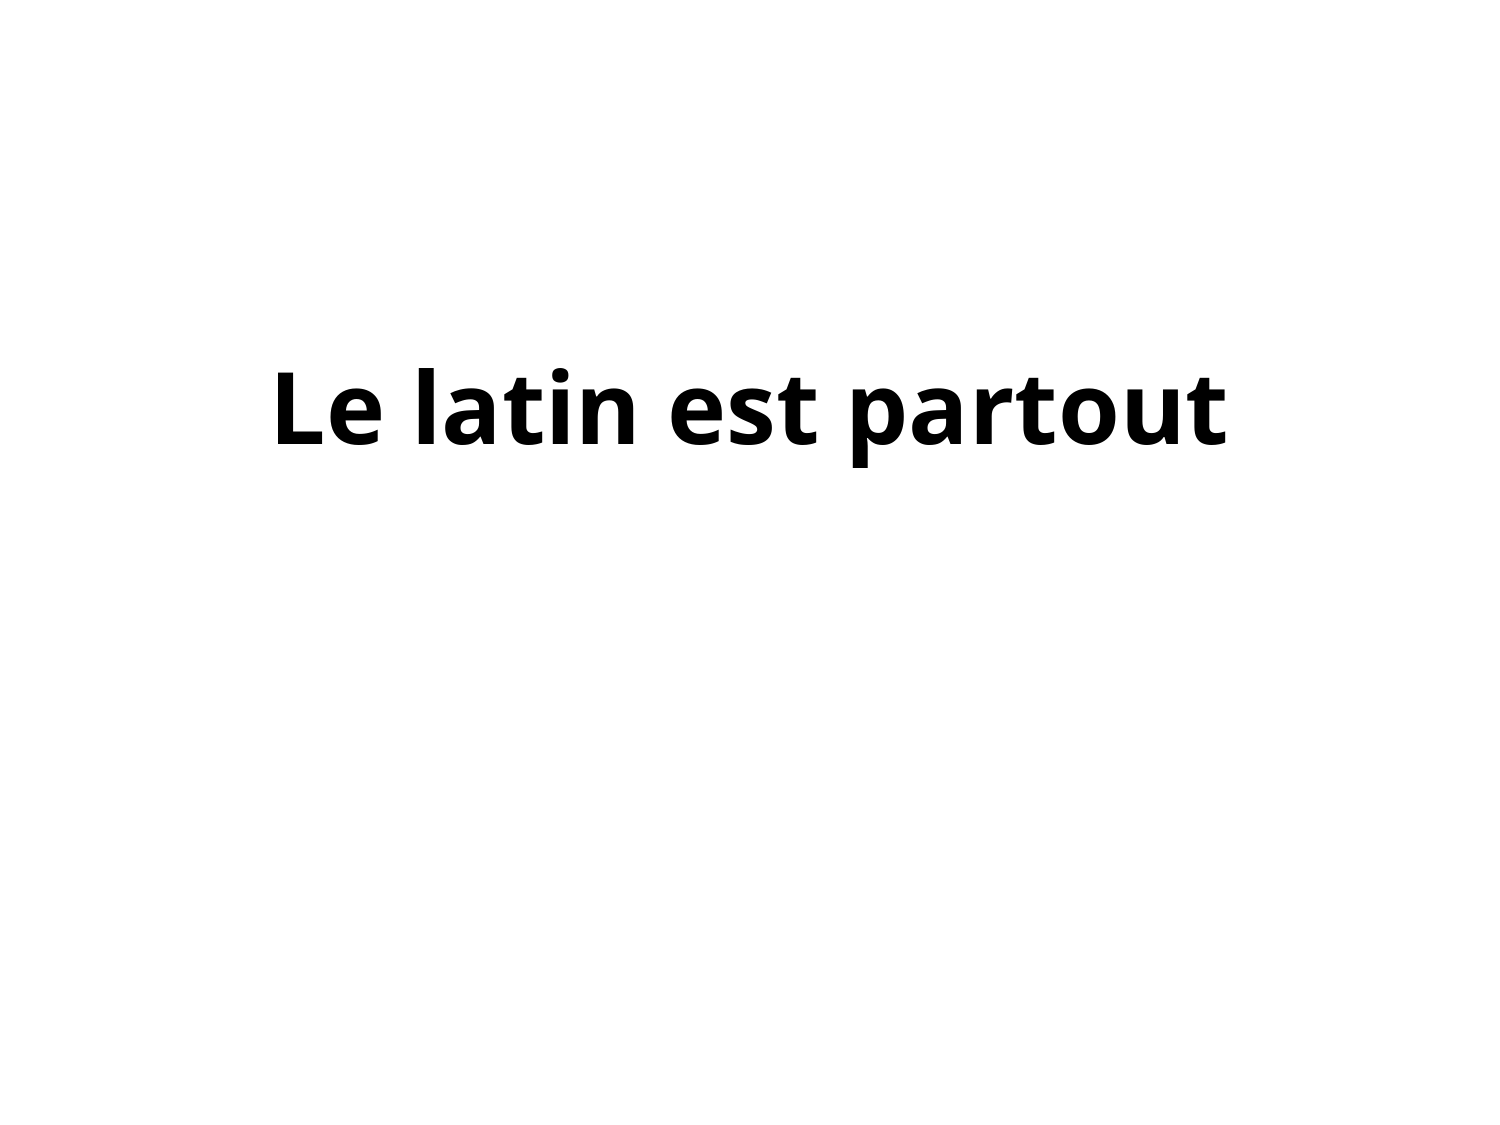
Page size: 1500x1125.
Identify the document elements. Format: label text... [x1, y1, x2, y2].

text_box Le latin est partout [0, 337, 1500, 473]
